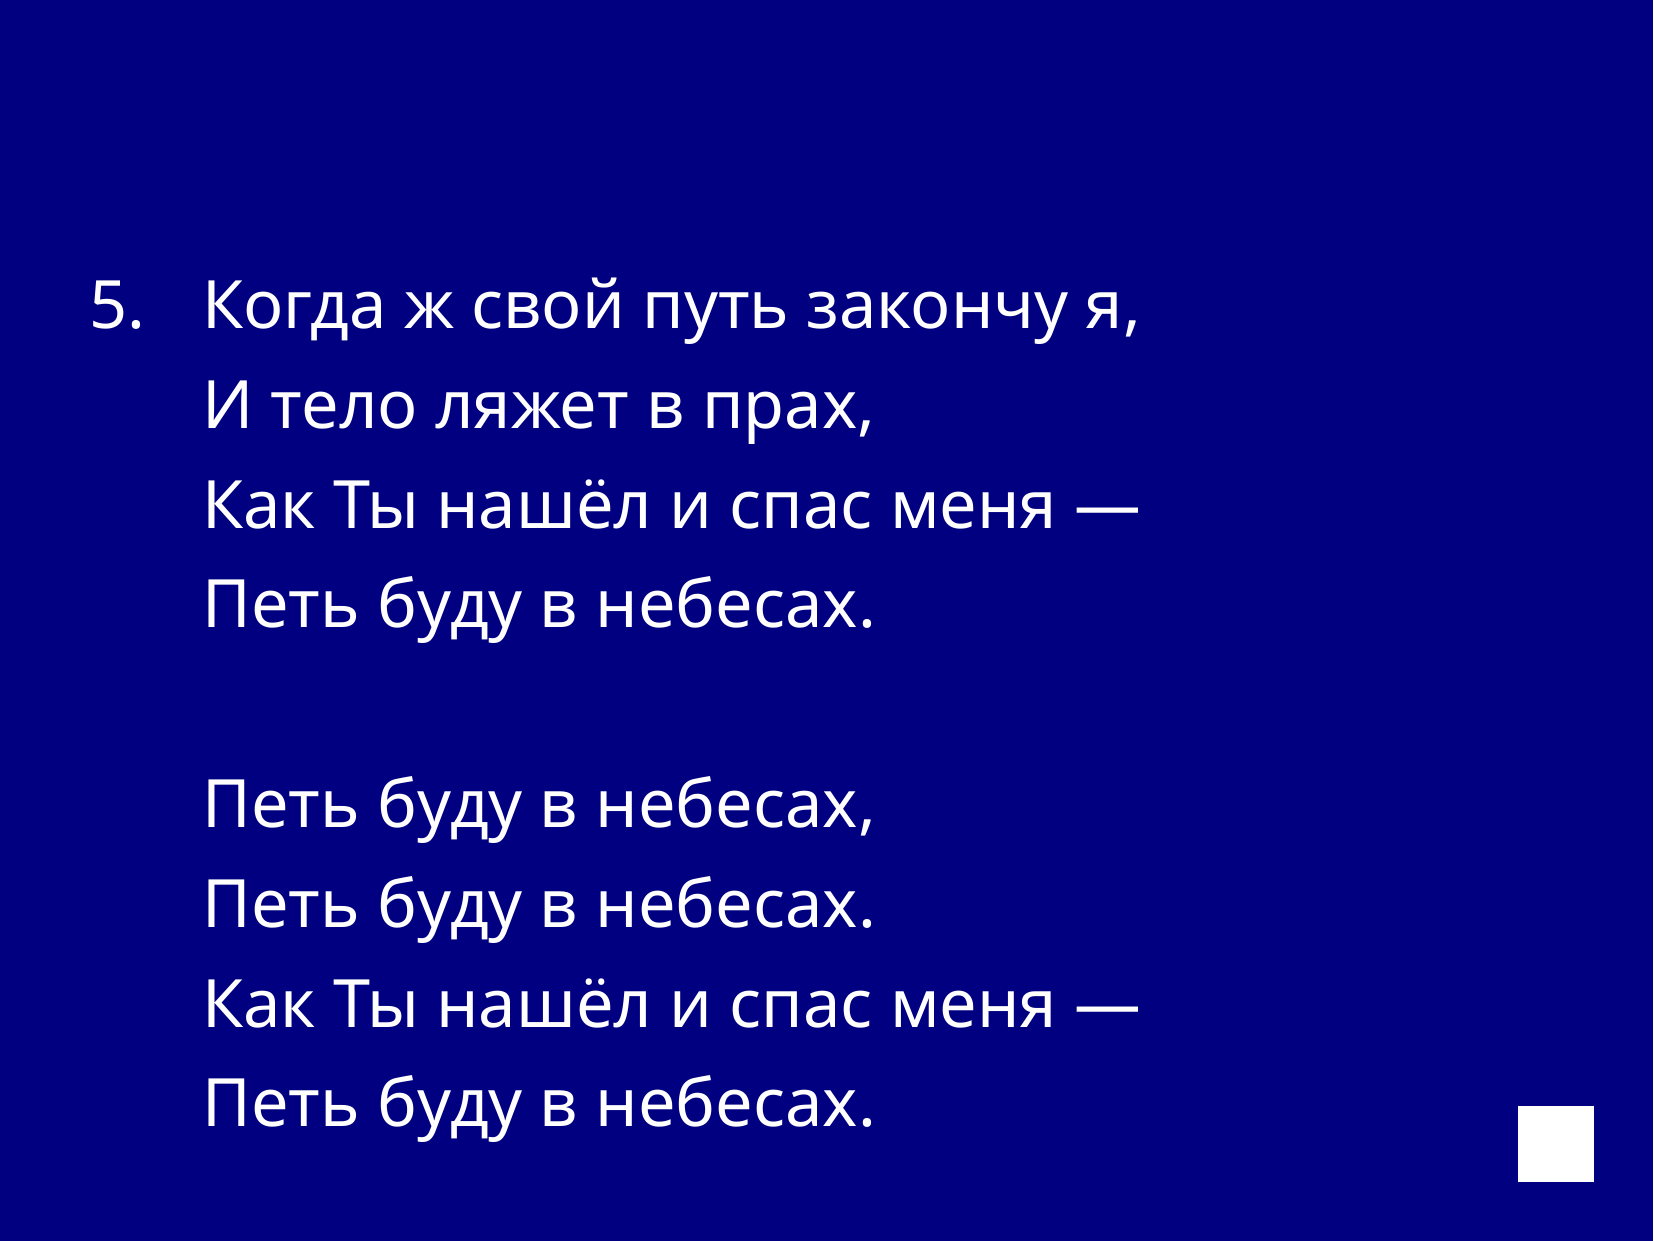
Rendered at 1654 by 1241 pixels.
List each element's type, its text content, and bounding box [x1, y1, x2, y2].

text_box 5. Когда ж свой путь закончу я, И тело ляжет в прах, Как Ты нашёл и спас меня — Петь буду в небесах. Петь буду в небесах, Петь буду в небесах. Как Ты нашёл и спас меня — Петь буду в небесах. [75, 150, 1576, 1163]
text_box [1518, 1106, 1594, 1182]
